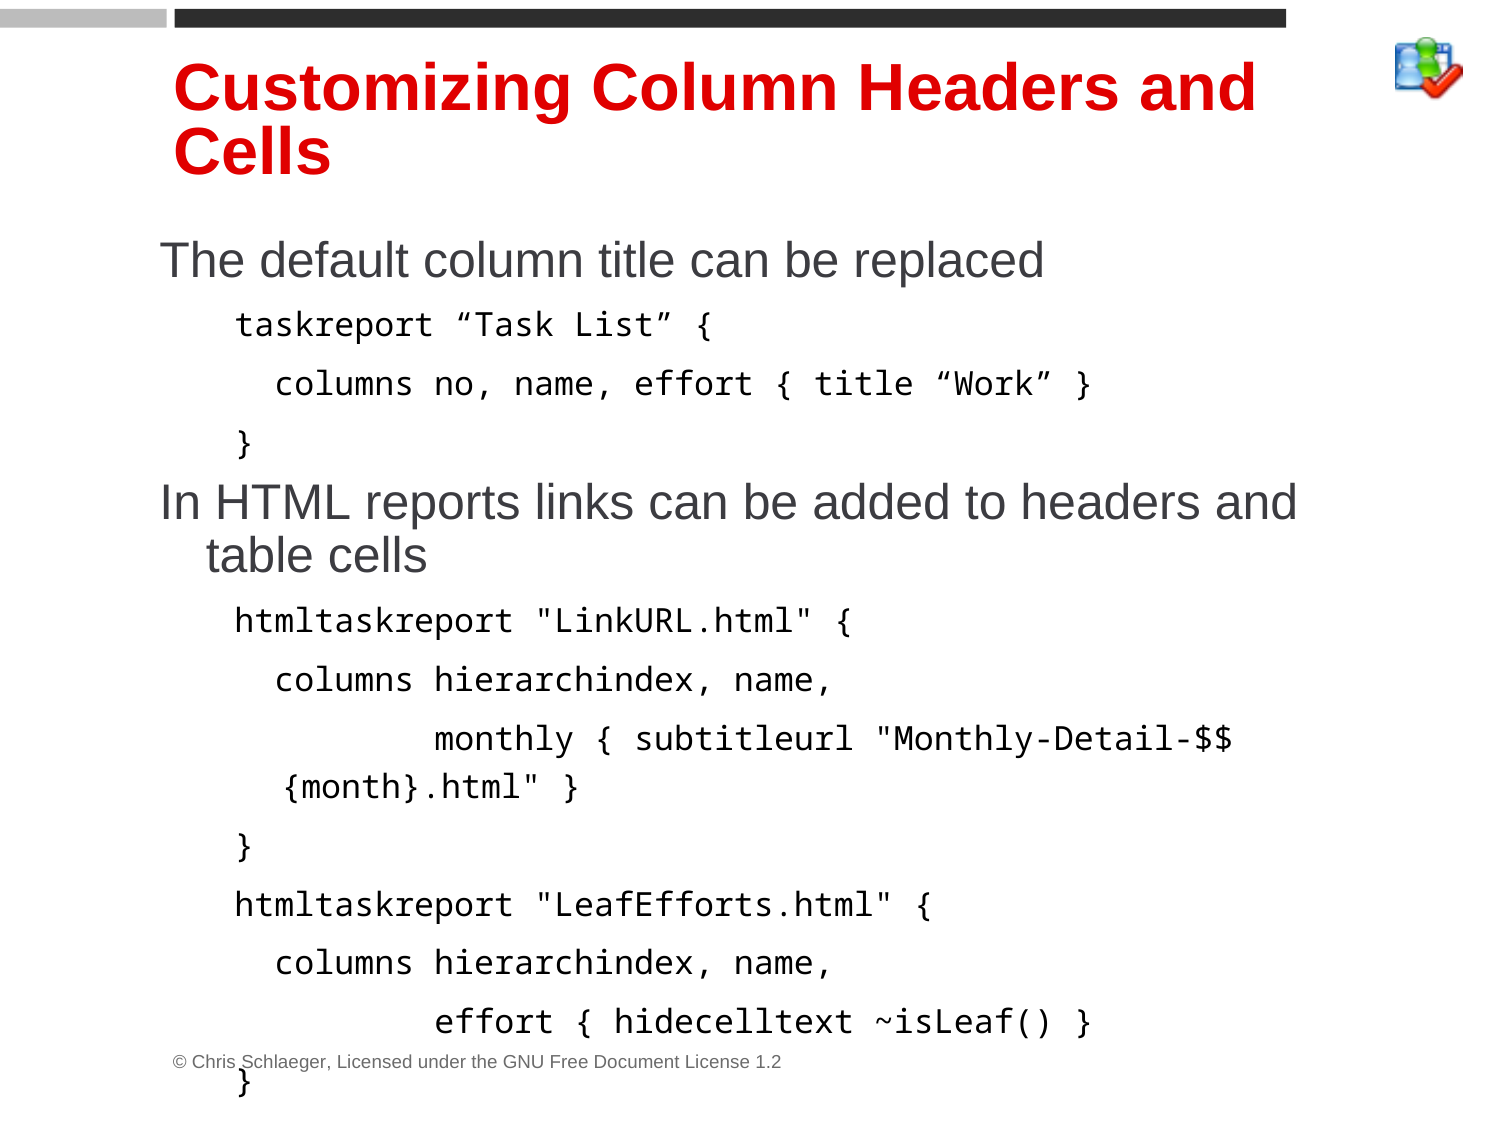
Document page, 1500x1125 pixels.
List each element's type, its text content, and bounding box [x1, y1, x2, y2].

list The default column title can be replaced taskreport “Task List” { columns no, name, effort { title “Work” } } In HTML reports links can be added to headers and table cells htmltaskreport "LinkURL.html" { columns hierarchindex, name, monthly { subtitleurl "Monthly-Detail-$${month}.html" } } htmltaskreport "LeafEfforts.html" { columns hierarchindex, name, effort { hidecelltext ~isLeaf() } } [159, 234, 1395, 1125]
title Customizing Column Headers and Cells [173, 29, 1395, 217]
picture [1395, 37, 1463, 105]
